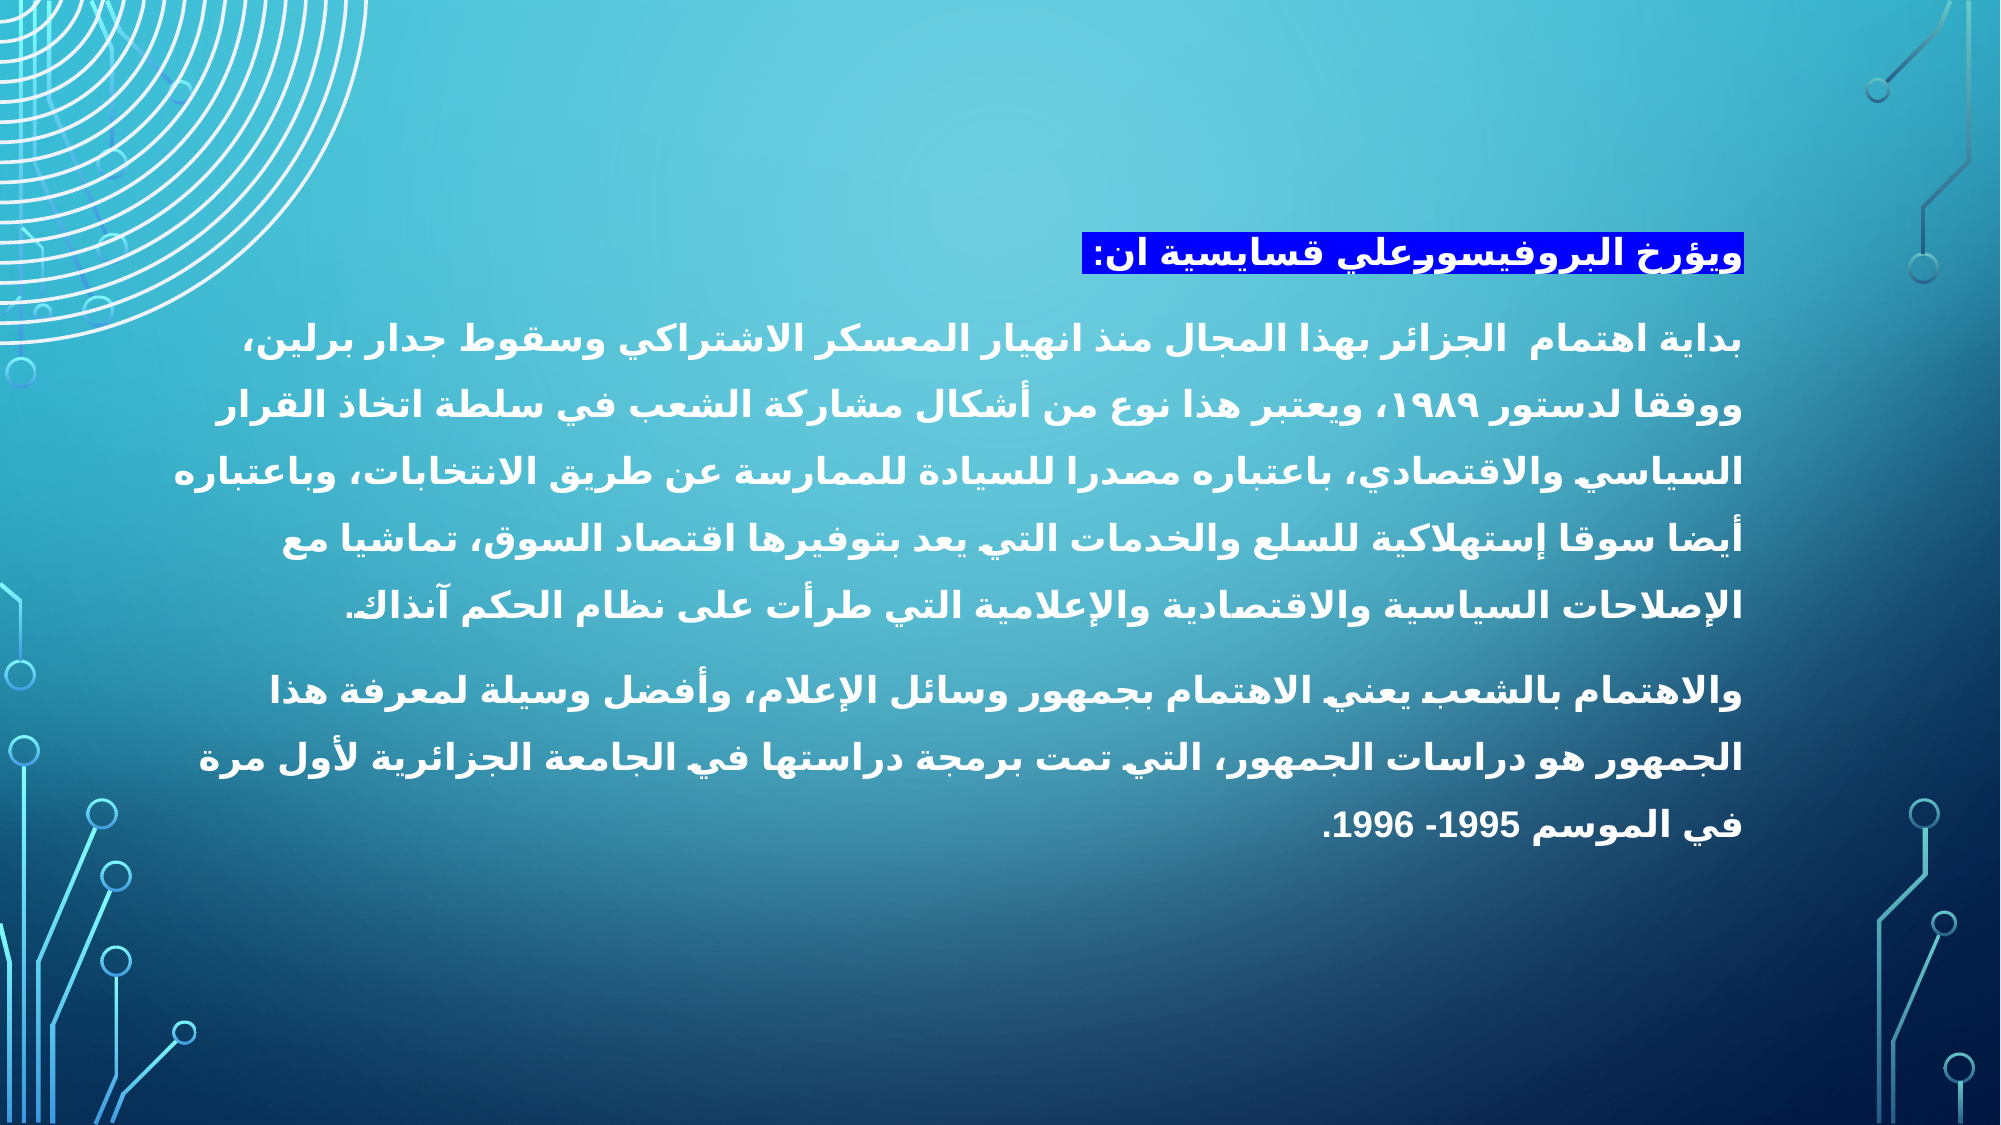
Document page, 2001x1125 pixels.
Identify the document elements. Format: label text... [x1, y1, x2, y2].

list ويؤرخ البروفيسورعلي قسايسية ان: بداية اهتمام الجزائر بهذا المجال منذ انهيار المعسكر الاشتراكي وسقوط جدار برلين، ووفقا لدستور ١٩٨٩، ويعتبر هذا نوع من أشكال مشاركة الشعب في سلطة اتخاذ القرار السياسي والاقتصادي، باعتباره مصدرا للسيادة للممارسة عن طريق الانتخابات، وباعتباره أيضا سوقا إستهلاكية للسلع والخدمات التي يعد بتوفيرها اقتصاد السوق، تماشيا مع الإصلاحات السياسية والاقتصادية والإعلامية التي طرأت على نظام الحكم آنذاك. والاهتمام بالشعب يعني الاهتمام بجمهور وسائل الإعلام، وأفضل وسيلة لمعرفة هذا الجمهور هو دراسات الجمهور، التي تمت برمجة دراستها في الجامعة الجزائرية لأول مرة في الموسم 1995- 1996. [158, 198, 1767, 927]
